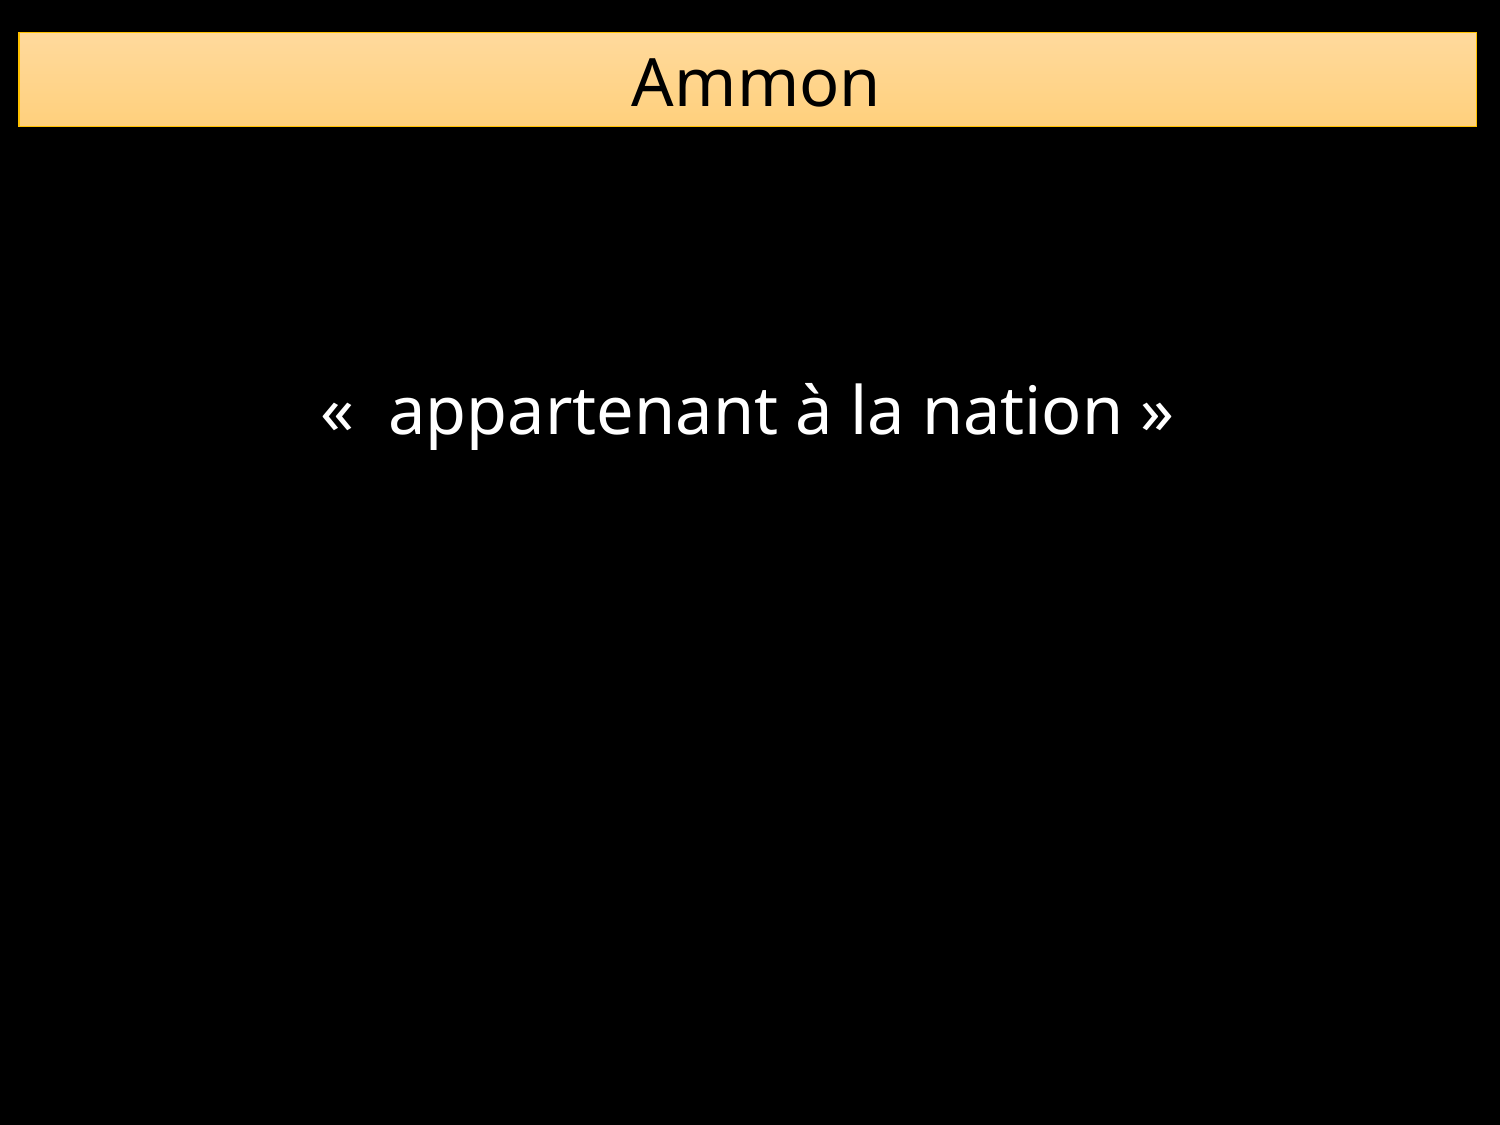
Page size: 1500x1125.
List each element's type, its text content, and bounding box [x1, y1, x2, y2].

text_box « appartenant à la nation » [0, 360, 1498, 535]
text_box Ammon [19, 32, 1477, 127]
